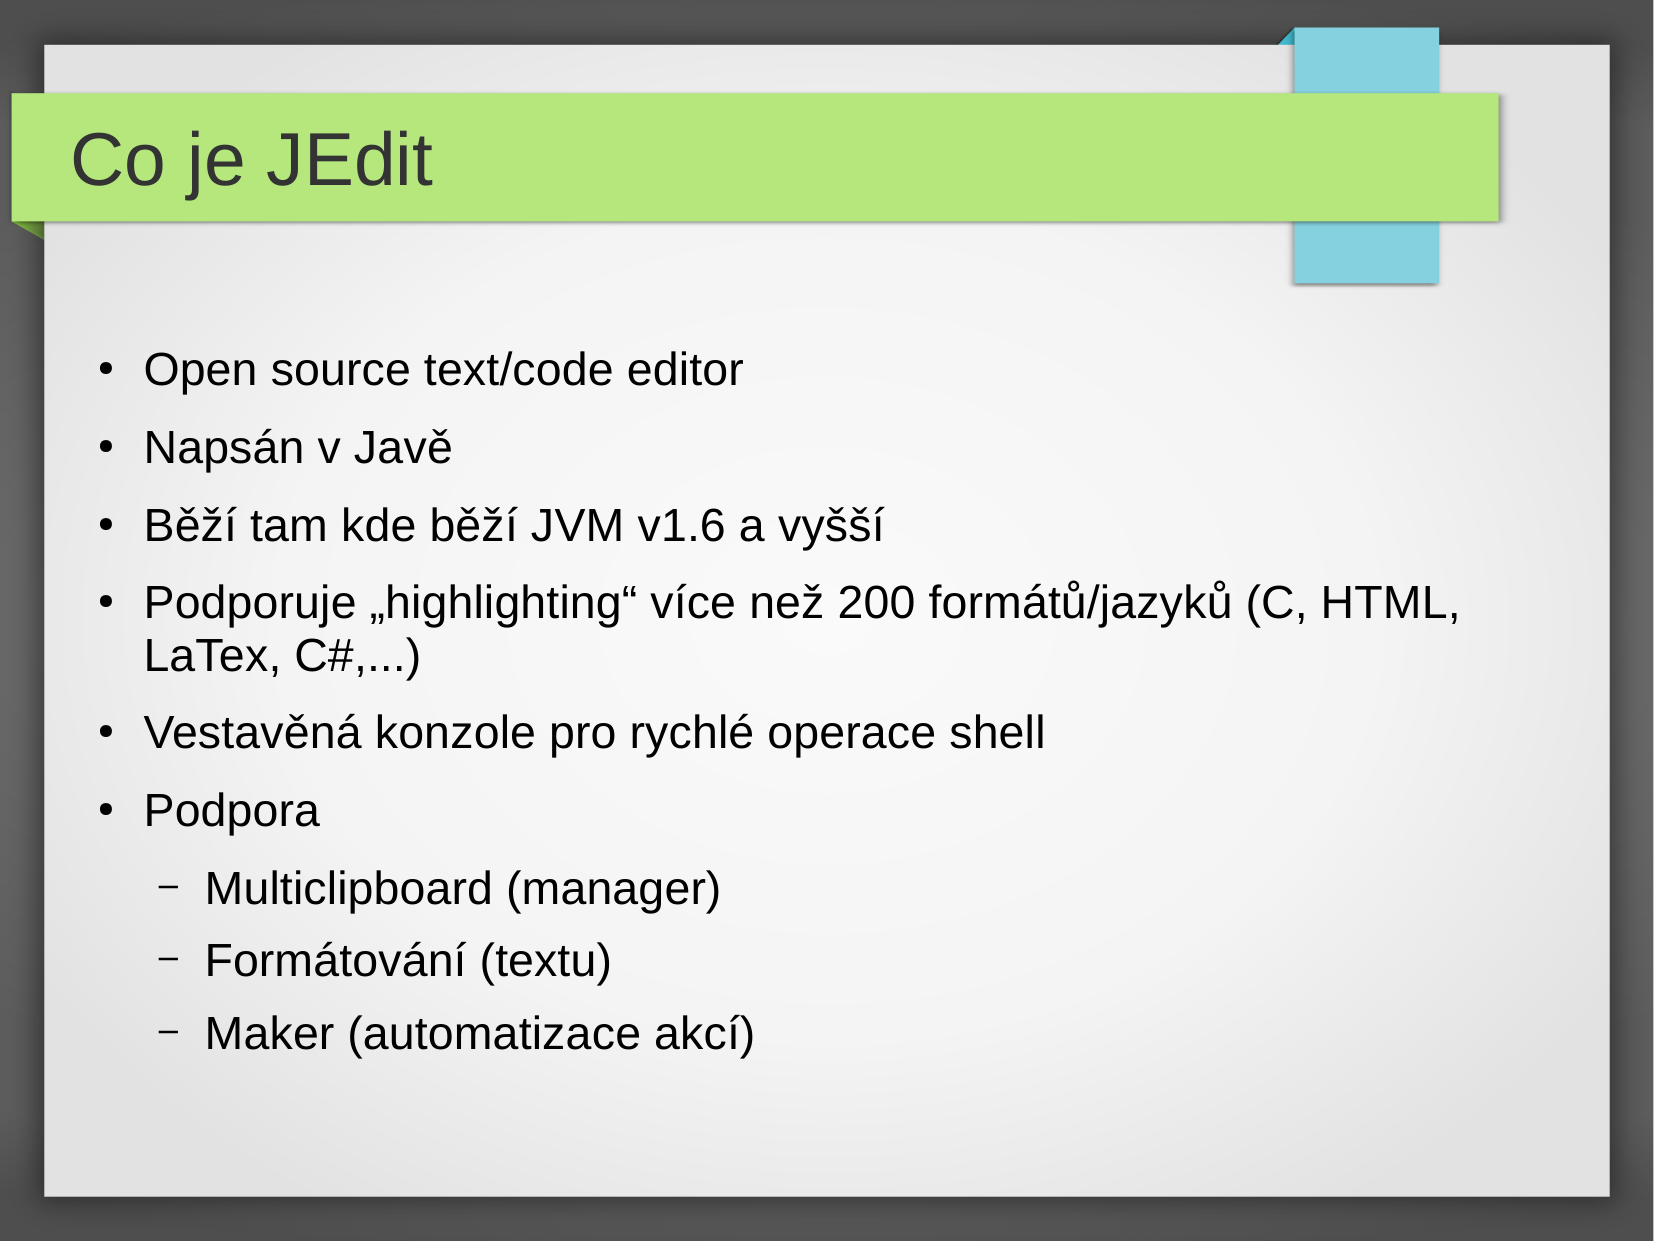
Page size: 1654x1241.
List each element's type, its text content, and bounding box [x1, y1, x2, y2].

title Co je JEdit [70, 106, 1229, 213]
picture [0, 0, 1654, 1241]
list Open source text/code editor Napsán v Javě Běží tam kde běží JVM v1.6 a vyšší Podporuje „highlighting“ více než 200 formátů/jazyků (C, HTML, LaTex, C#,...) Vestavěná konzole pro rychlé operace shell Podpora Multiclipboard (manager) Formátování (textu) Maker (automatizace akcí) [82, 343, 1536, 1063]
